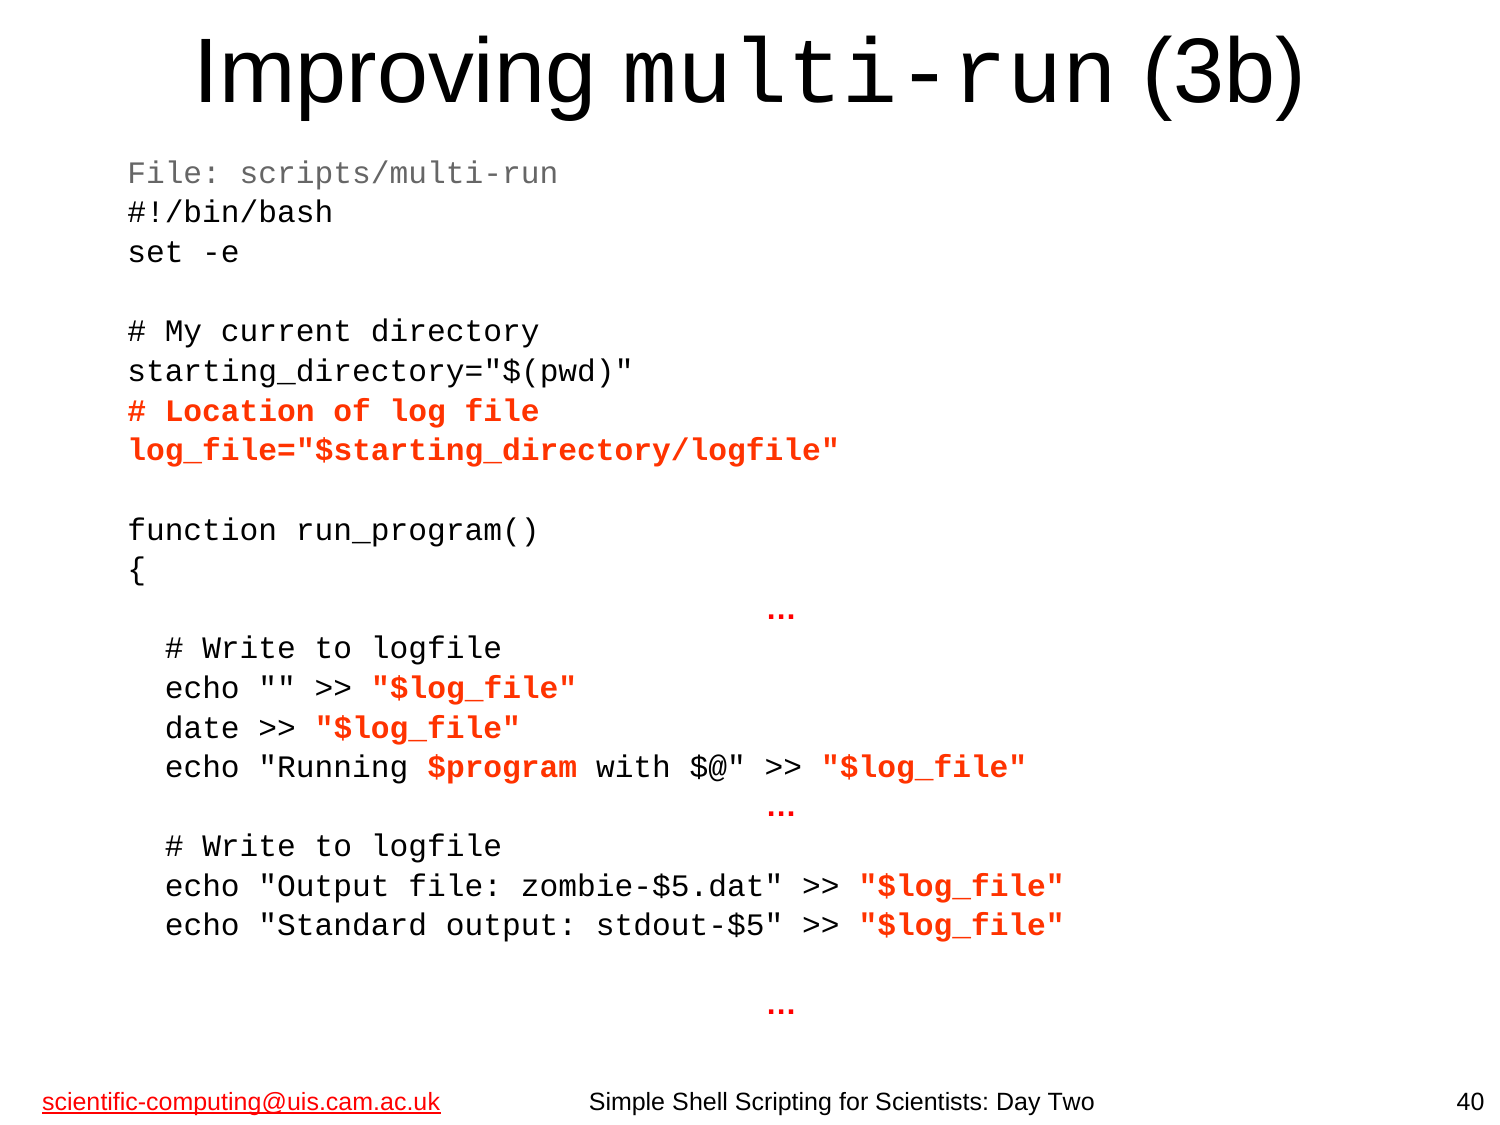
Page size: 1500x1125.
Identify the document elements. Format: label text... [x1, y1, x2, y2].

title Improving multi-run (3b) [87, 11, 1413, 138]
list File: scripts/multi-run #!/bin/bash set -e # My current directory starting_directory="$(pwd)" # Location of log file log_file="$starting_directory/logfile" function run_program() { … # Write to logfile echo "" >> "$log_file" date >> "$log_file" echo "Running $program with $@" >> "$log_file" … # Write to logfile echo "Output file: zombie-$5.dat" >> "$log_file" echo "Standard output: stdout-$5" >> "$log_file" … [112, 149, 1450, 1075]
